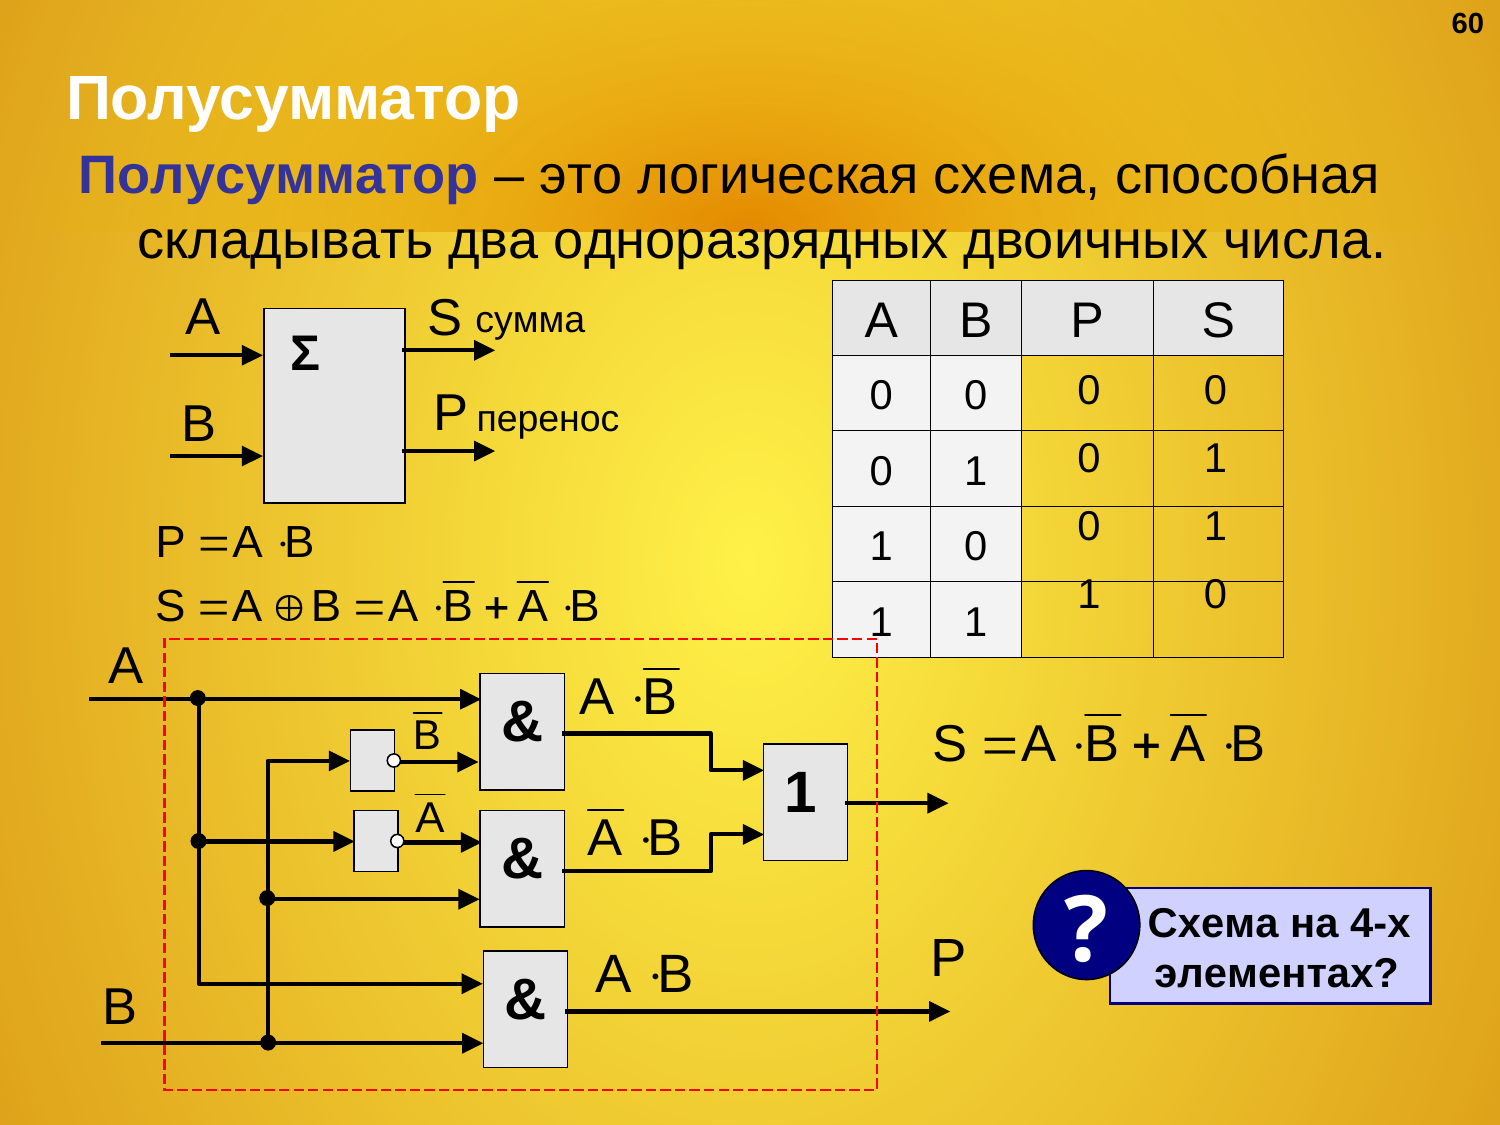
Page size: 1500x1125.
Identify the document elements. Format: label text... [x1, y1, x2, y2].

text_box [353, 810, 404, 872]
table_cell [1022, 356, 1153, 430]
text_box [263, 308, 406, 504]
table_cell [1154, 582, 1283, 657]
text_box [192, 835, 205, 847]
text_box & [486, 812, 559, 899]
table_cell [1022, 582, 1153, 657]
text_box [480, 810, 565, 927]
chart [570, 658, 690, 724]
table_cell 1 [833, 582, 930, 657]
chart [176, 394, 225, 451]
chart [586, 943, 705, 1002]
table_cell [1154, 356, 1283, 430]
chart [926, 704, 1273, 774]
chart [408, 785, 456, 840]
chart [99, 636, 157, 693]
text_box Полусумматор – это логическая схема, способная складывать два одноразрядных двоичных числа. [63, 131, 1437, 278]
text_box 1 0 [1062, 558, 1243, 625]
chart [176, 286, 234, 343]
table_cell 0 [833, 356, 930, 430]
text_box Схема на 4-х элементах? [1109, 888, 1431, 1004]
chart [149, 572, 610, 633]
text_box [763, 744, 848, 861]
table_header P [1022, 281, 1153, 355]
table_cell [1154, 431, 1283, 506]
table_cell [1022, 507, 1153, 581]
text_box сумма [460, 287, 600, 348]
table_cell 0 [931, 356, 1021, 430]
text_box [483, 950, 568, 1068]
text_box [191, 692, 204, 704]
text_box [480, 673, 565, 791]
text_box 1 [769, 746, 832, 832]
table_cell [1154, 507, 1283, 581]
chart [925, 927, 976, 986]
table_cell [1022, 431, 1153, 506]
text_box 0 0 [1062, 355, 1243, 421]
table_header B [931, 281, 1021, 355]
table_cell 0 [833, 431, 930, 506]
table_cell 1 [833, 507, 930, 581]
title Полусумматор [51, 49, 1426, 127]
chart [579, 799, 694, 865]
text_box <номер> [1148, 0, 1499, 75]
text_box 0 1 [1062, 423, 1243, 489]
chart [97, 976, 146, 1033]
text_box [261, 892, 274, 904]
chart [420, 287, 460, 348]
table_cell 1 [931, 582, 1021, 657]
text_box [262, 1036, 275, 1049]
text_box [350, 729, 401, 791]
text_box перенос [461, 385, 635, 447]
chart [406, 704, 453, 757]
text_box & [489, 953, 562, 1039]
text_box 0 1 [1062, 490, 1243, 557]
table_header A [833, 281, 930, 355]
chart [428, 383, 478, 440]
text_box & [486, 675, 559, 762]
chart [151, 516, 323, 565]
table_header S [1154, 281, 1283, 355]
text_box ? [1033, 870, 1140, 980]
table_cell 0 [931, 507, 1021, 581]
table_cell 1 [931, 431, 1021, 506]
text_box Σ [276, 312, 336, 389]
